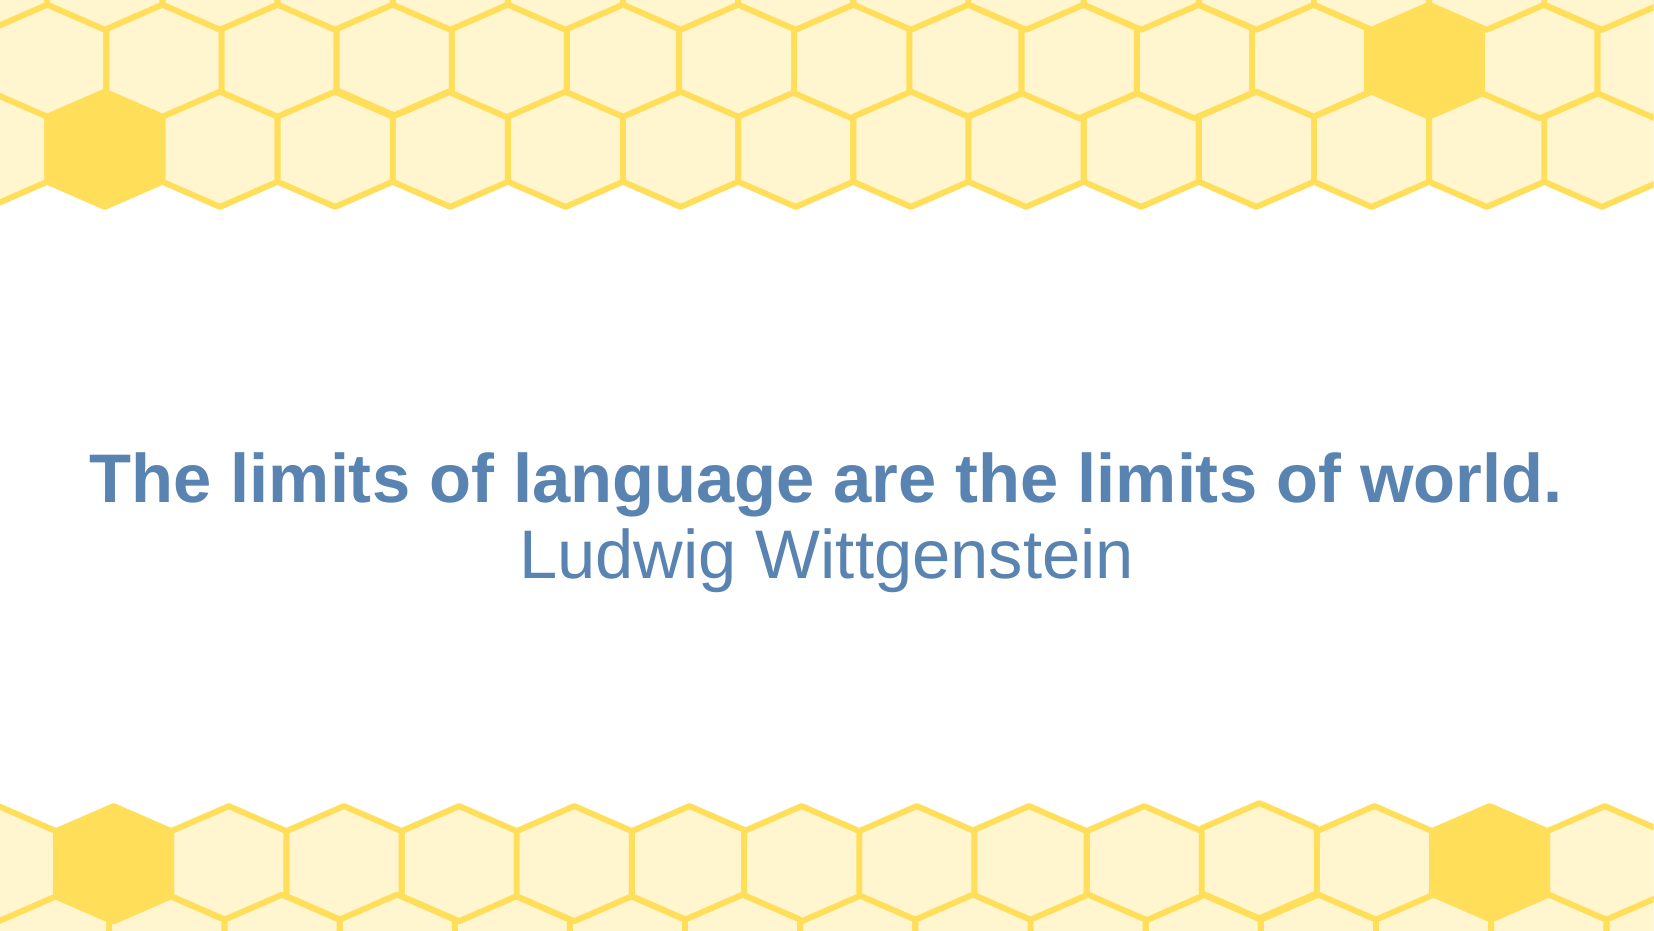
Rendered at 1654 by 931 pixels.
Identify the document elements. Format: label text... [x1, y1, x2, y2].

title The limits of language are the limits of world. Ludwig Wittgenstein [88, 324, 1565, 709]
